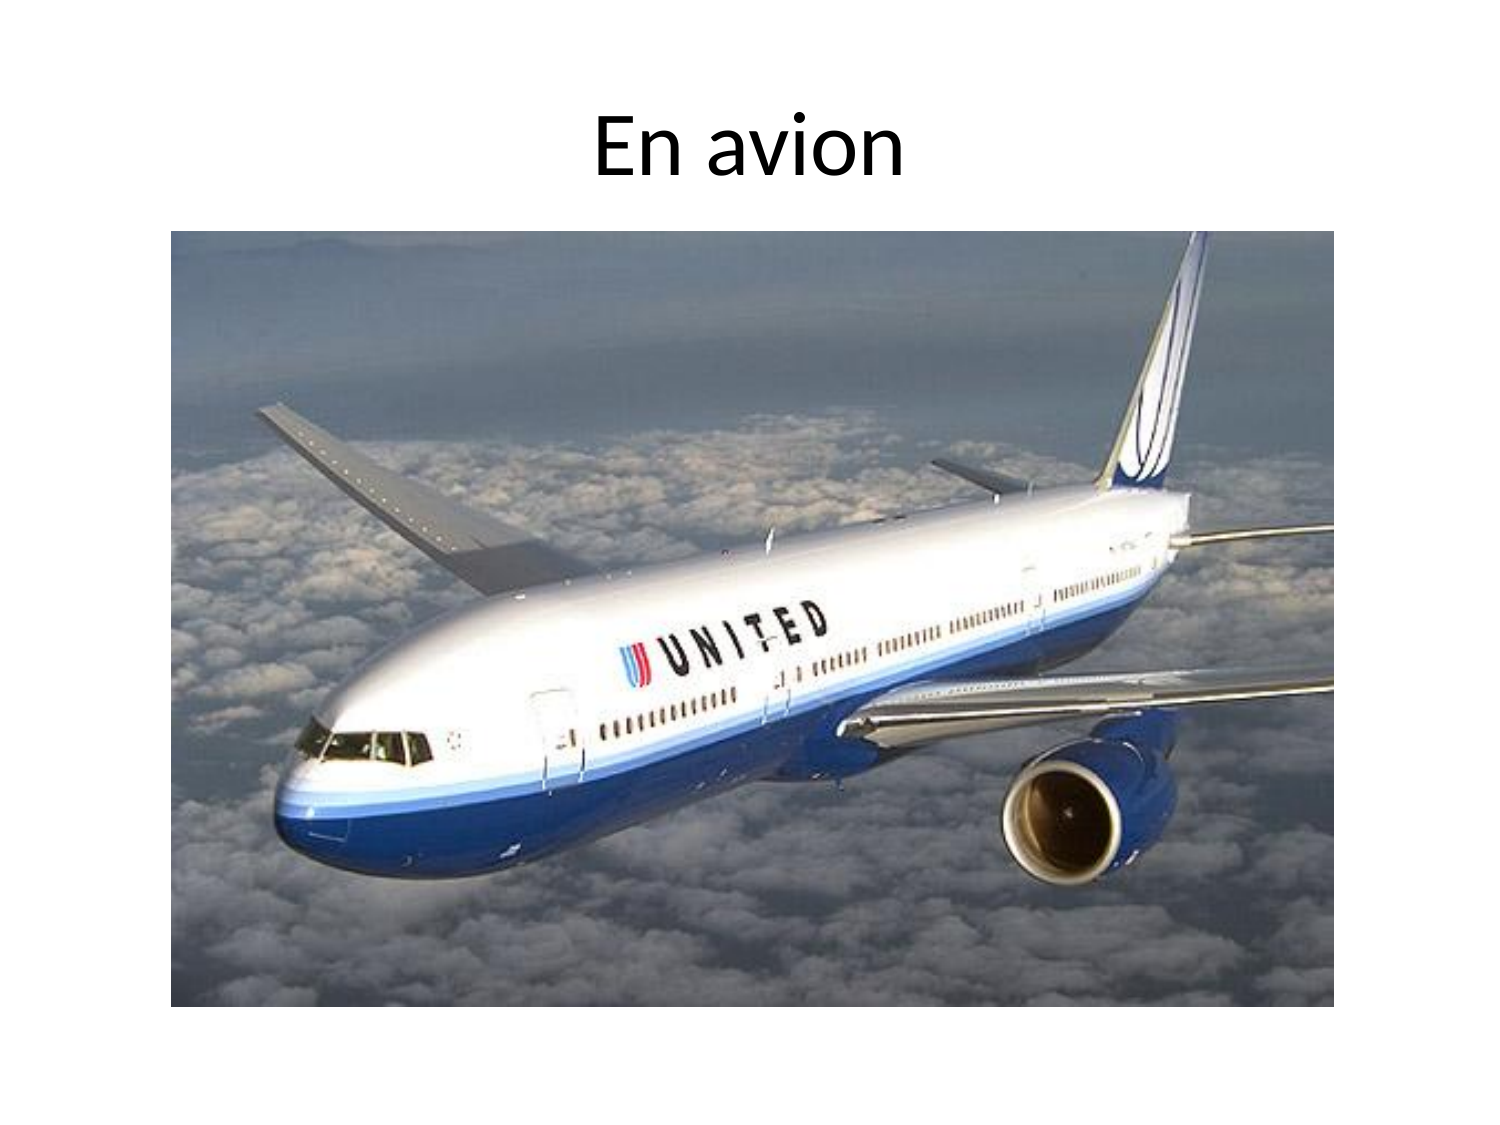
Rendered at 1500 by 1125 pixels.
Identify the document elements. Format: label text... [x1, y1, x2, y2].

picture [171, 231, 1334, 1007]
title En avion [75, 45, 1425, 233]
